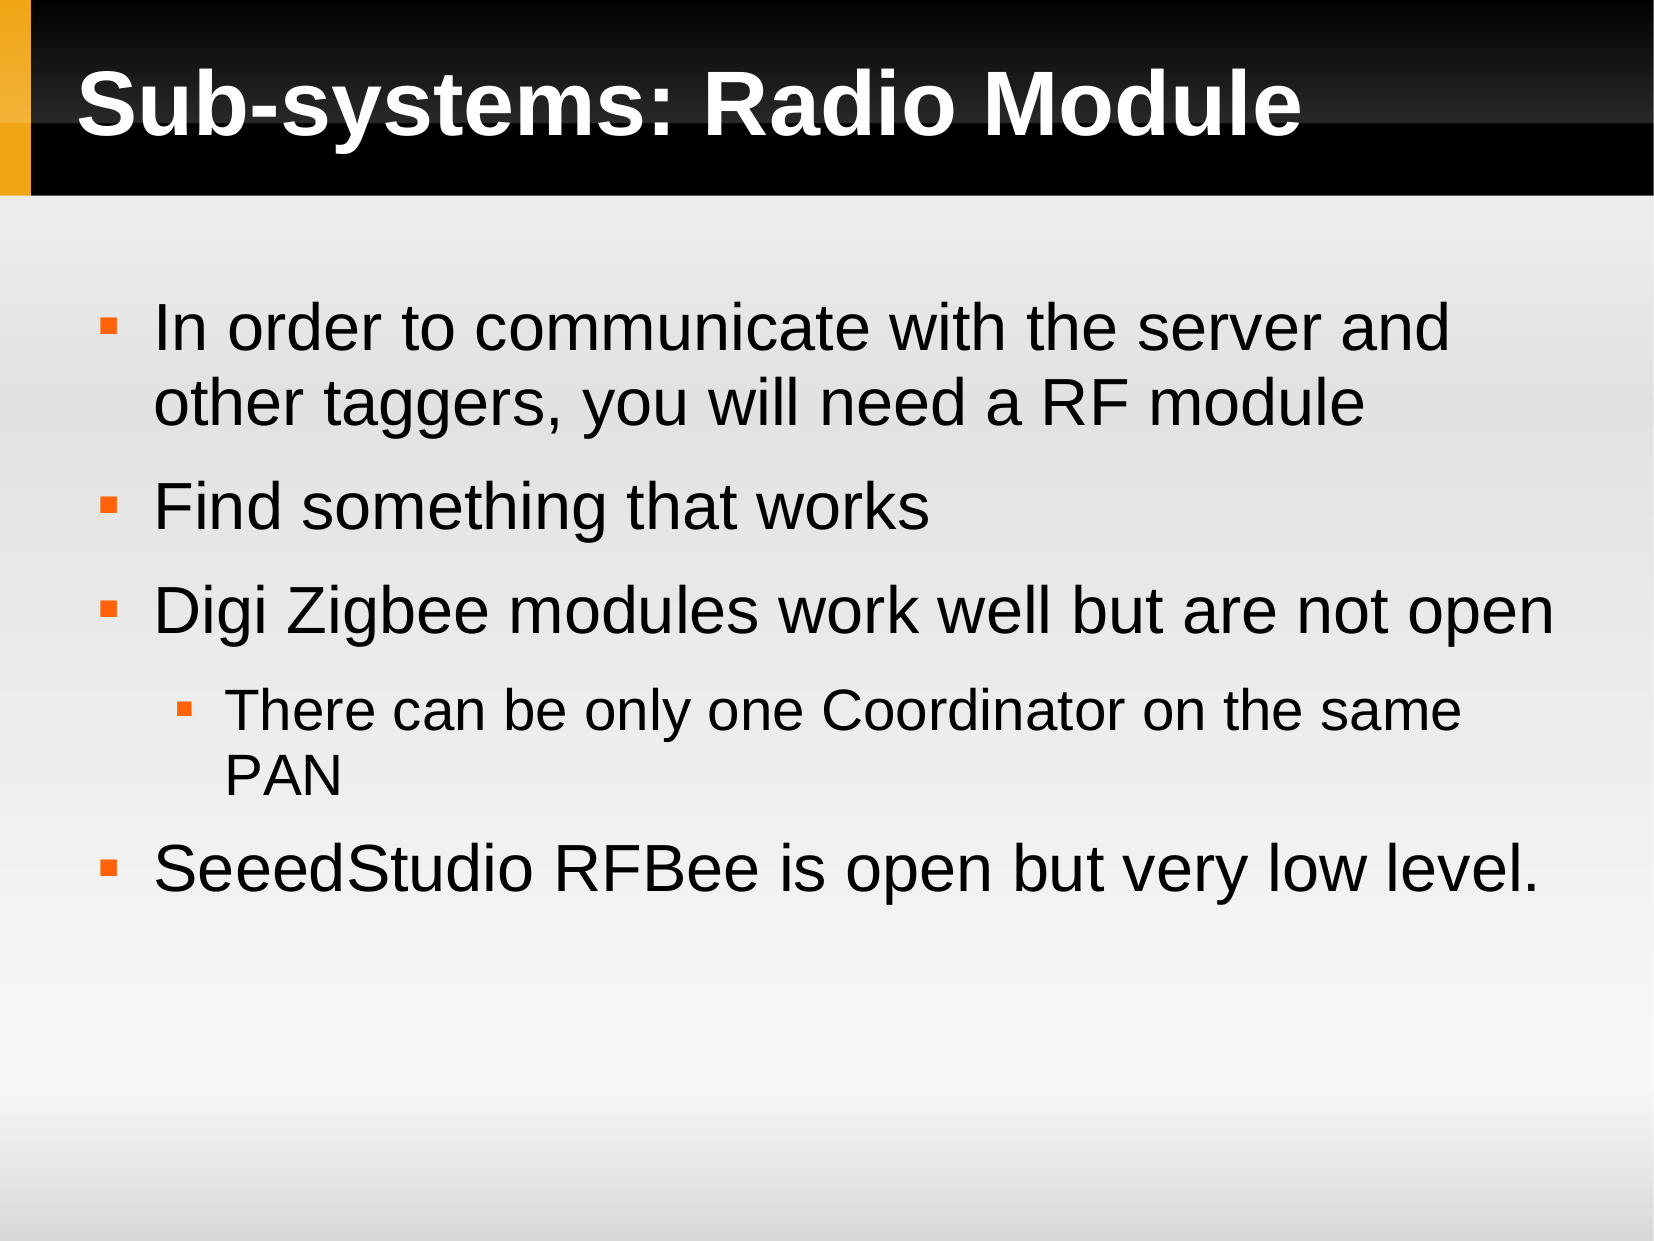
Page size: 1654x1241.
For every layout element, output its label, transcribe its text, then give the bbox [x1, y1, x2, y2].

picture [0, 0, 1654, 1241]
list In order to communicate with the server and other taggers, you will need a RF module Find something that works Digi Zigbee modules work well but are not open There can be only one Coordinator on the same PAN SeeedStudio RFBee is open but very low level. [82, 290, 1571, 1094]
title Sub-systems: Radio Module [76, 7, 1565, 200]
